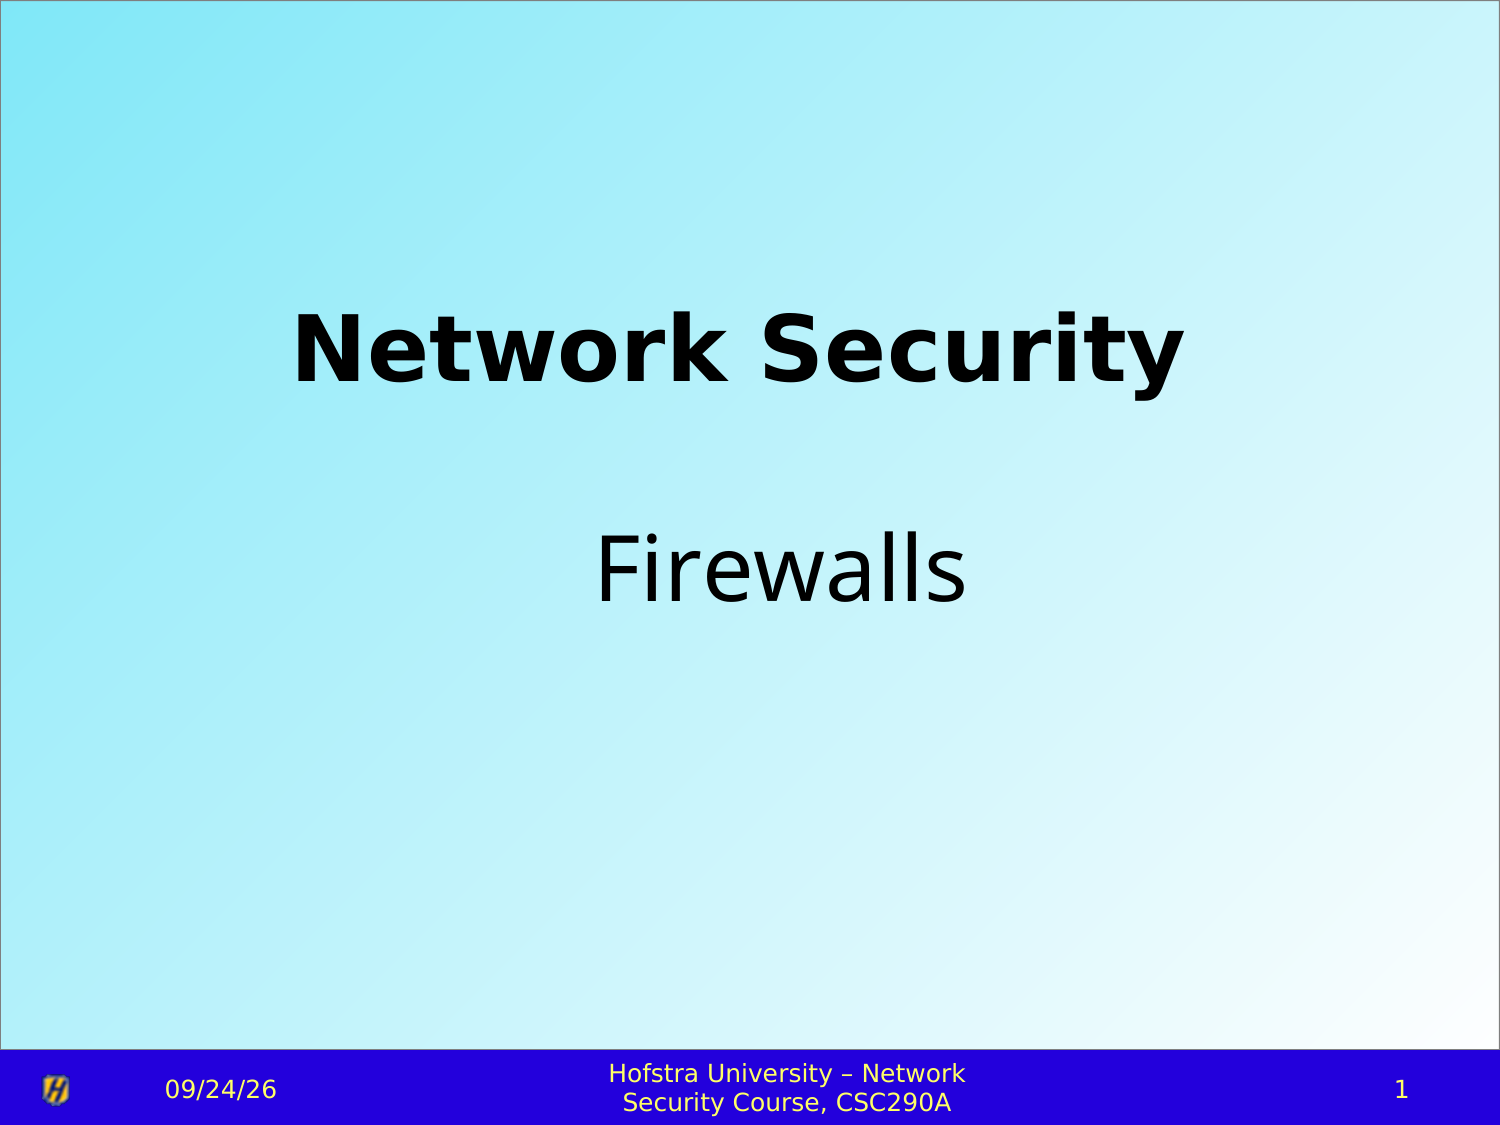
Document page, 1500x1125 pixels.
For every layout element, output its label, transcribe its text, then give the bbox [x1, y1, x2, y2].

text_box Firewalls [99, 525, 1463, 637]
title Network Security [99, 284, 1379, 412]
picture [37, 1072, 76, 1110]
